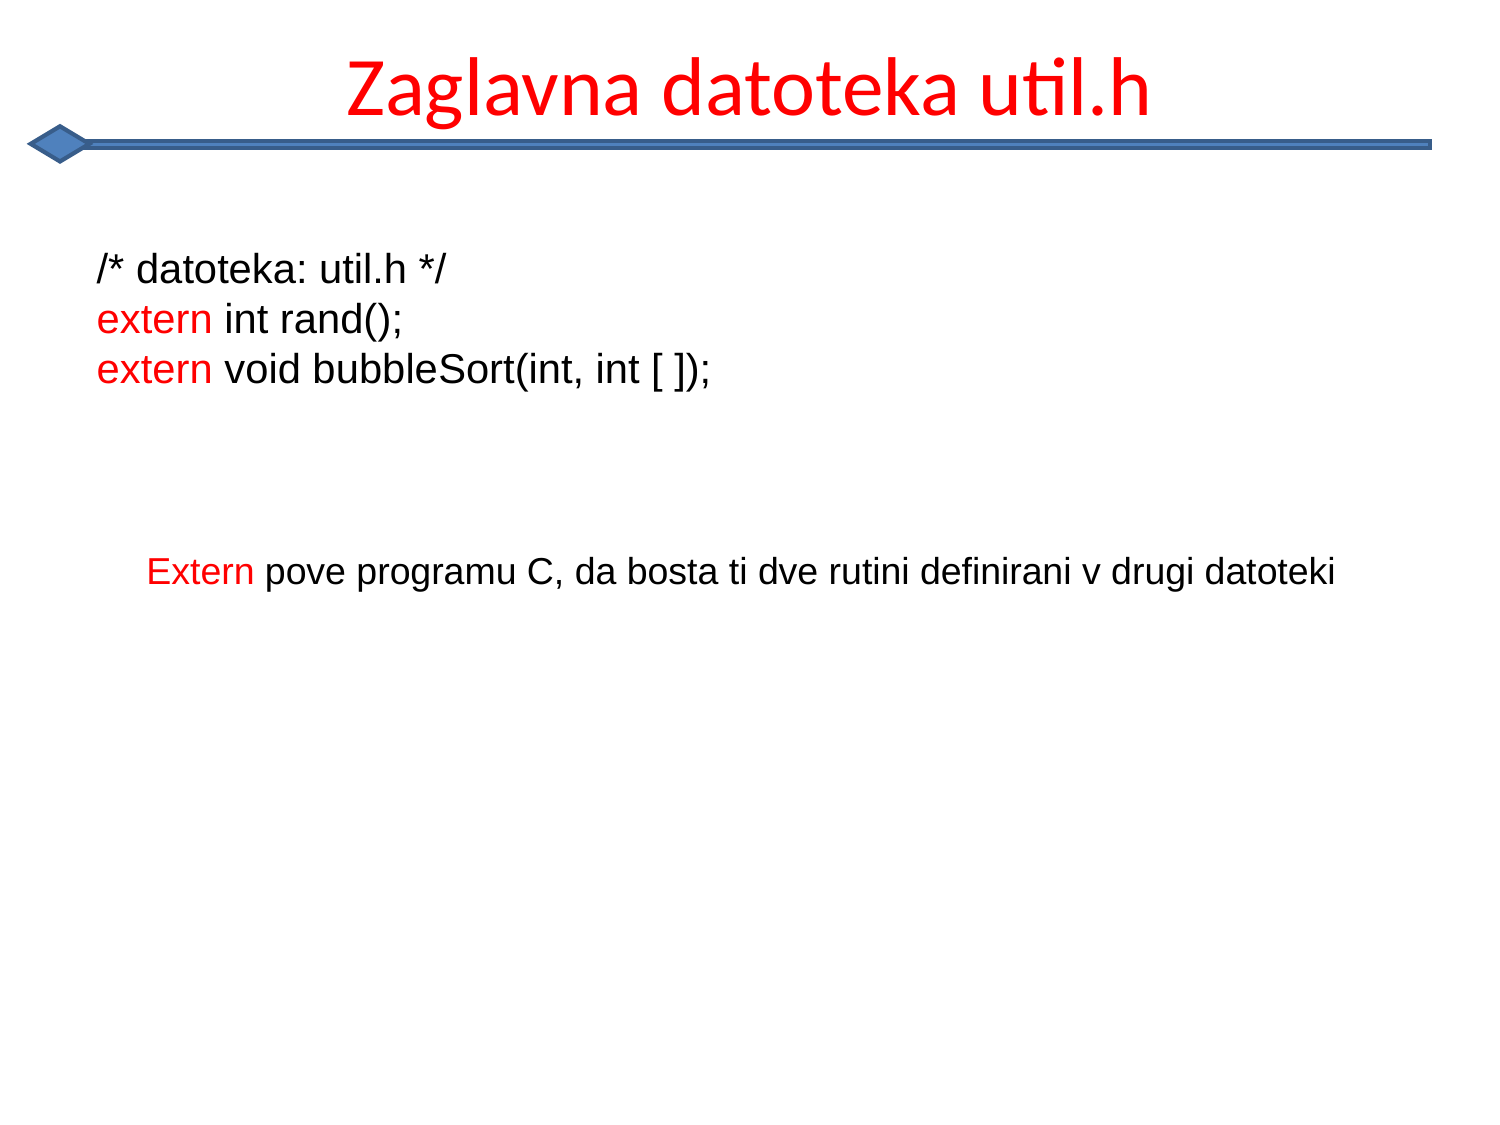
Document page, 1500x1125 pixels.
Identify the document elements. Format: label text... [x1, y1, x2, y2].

title Zaglavna datoteka util.h [75, 23, 1426, 141]
text_box Extern pove programu C, da bosta ti dve rutini definirani v drugi datoteki [131, 538, 1352, 600]
text_box /* datoteka: util.h */ extern int rand(); extern void bubbleSort(int, int [ ]); [81, 234, 1383, 400]
